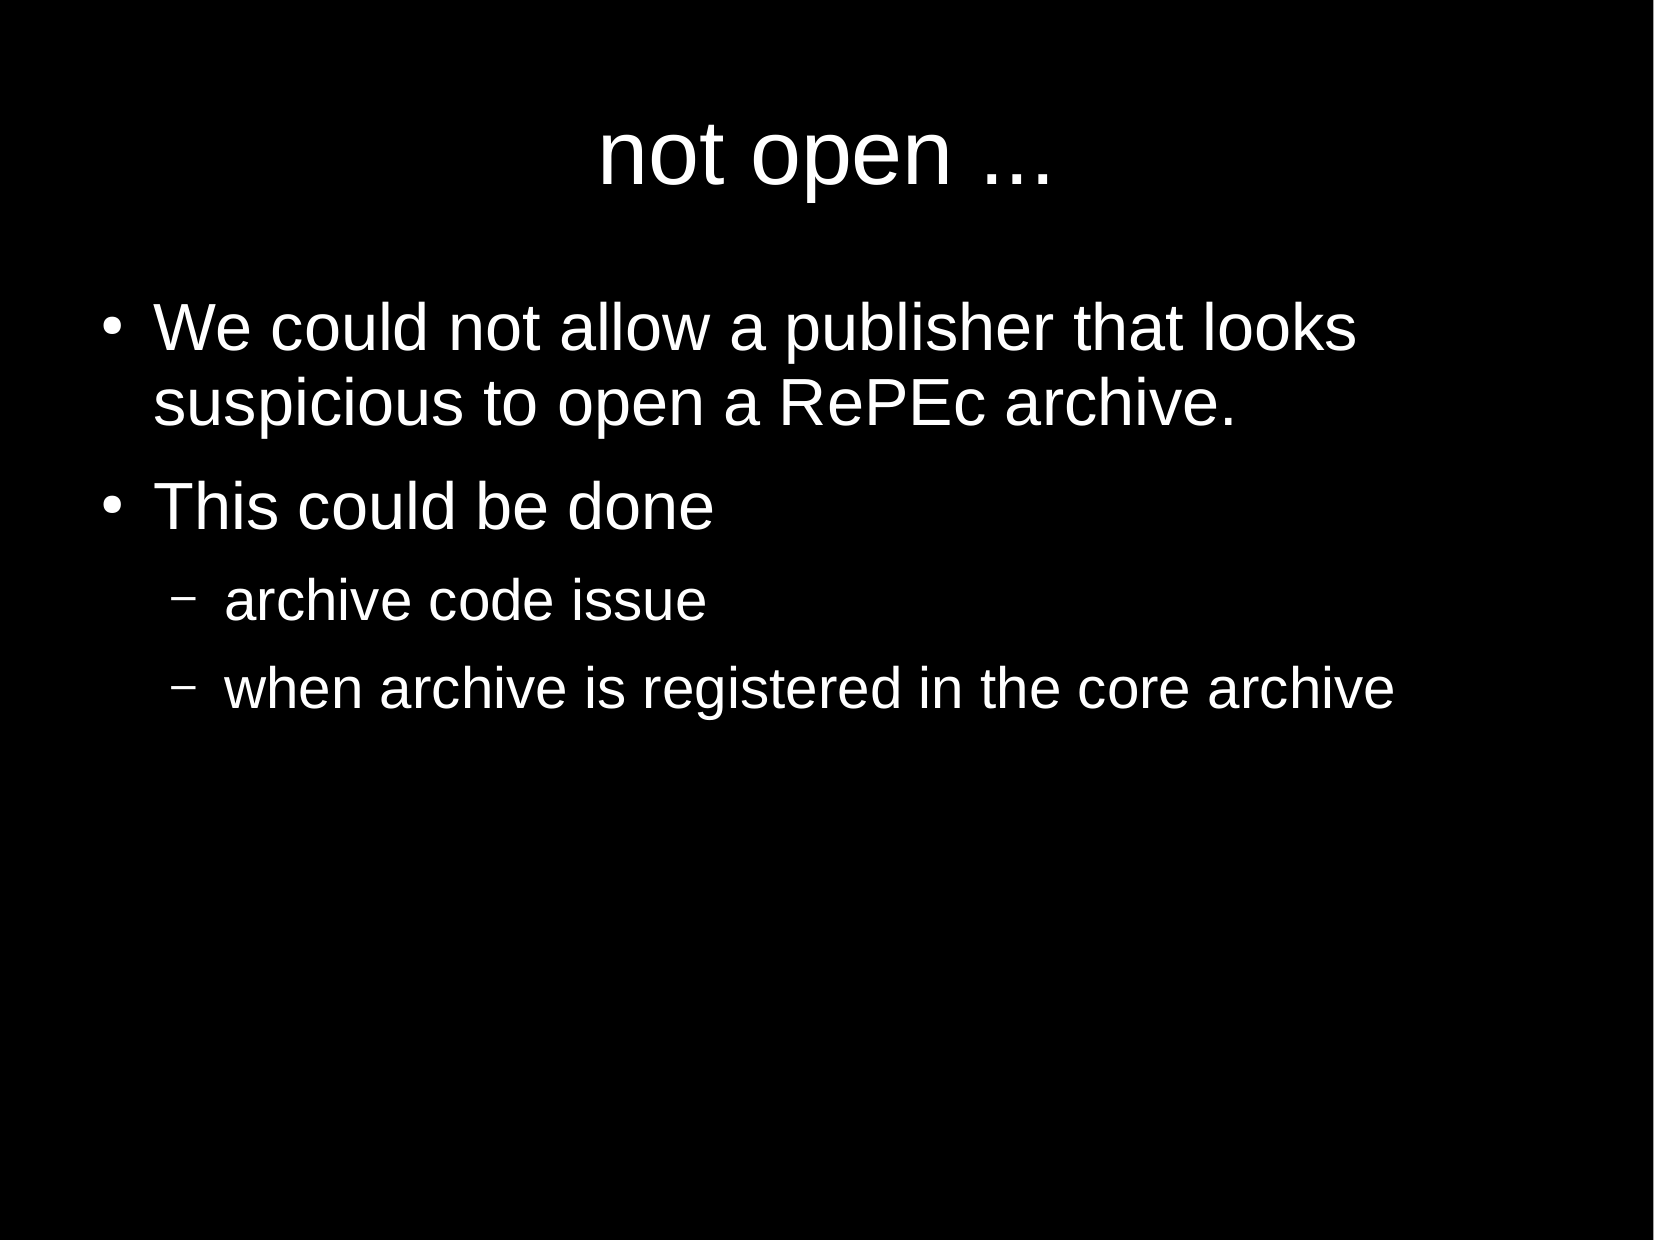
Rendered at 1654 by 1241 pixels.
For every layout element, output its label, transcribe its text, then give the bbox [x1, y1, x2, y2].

title not open ... [82, 49, 1571, 257]
list We could not allow a publisher that looks suspicious to open a RePEc archive. This could be done archive code issue when archive is registered in the core archive [82, 290, 1571, 1010]
